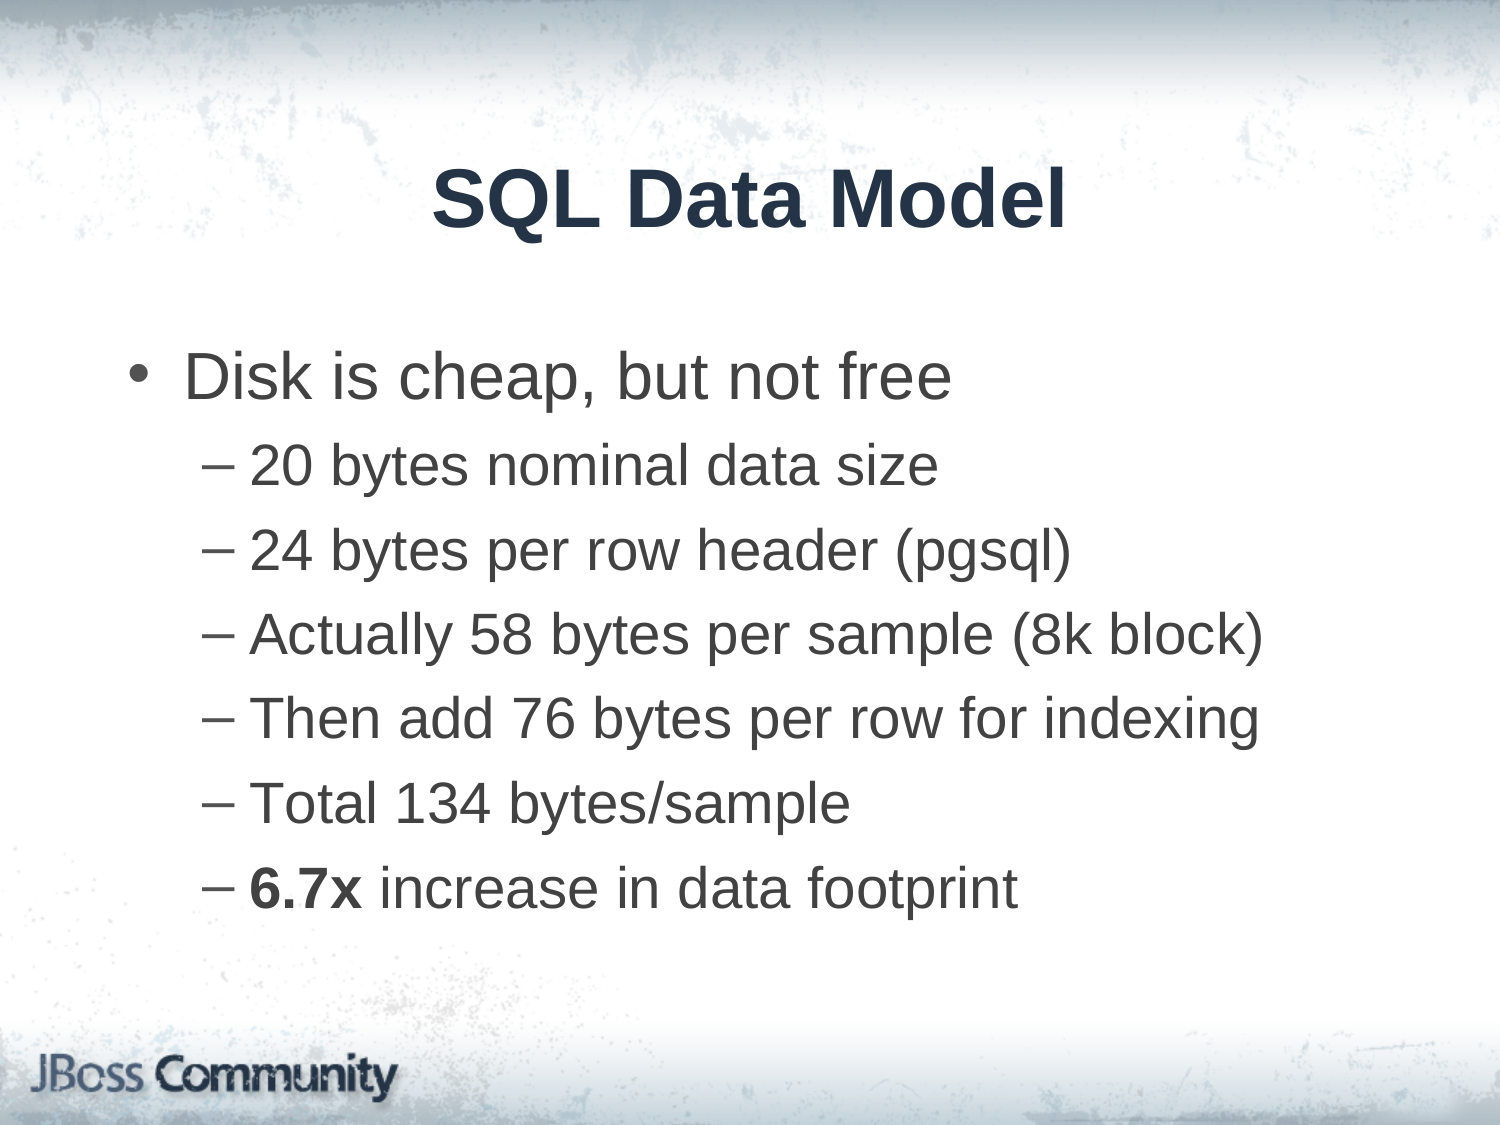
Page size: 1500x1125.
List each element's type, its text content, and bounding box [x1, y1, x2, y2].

title SQL Data Model [112, 76, 1388, 312]
picture [0, 0, 1500, 1125]
list Disk is cheap, but not free 20 bytes nominal data size 24 bytes per row header (pgsql) Actually 58 bytes per sample (8k block) Then add 76 bytes per row for indexing Total 134 bytes/sample 6.7x increase in data footprint [112, 324, 1388, 1083]
